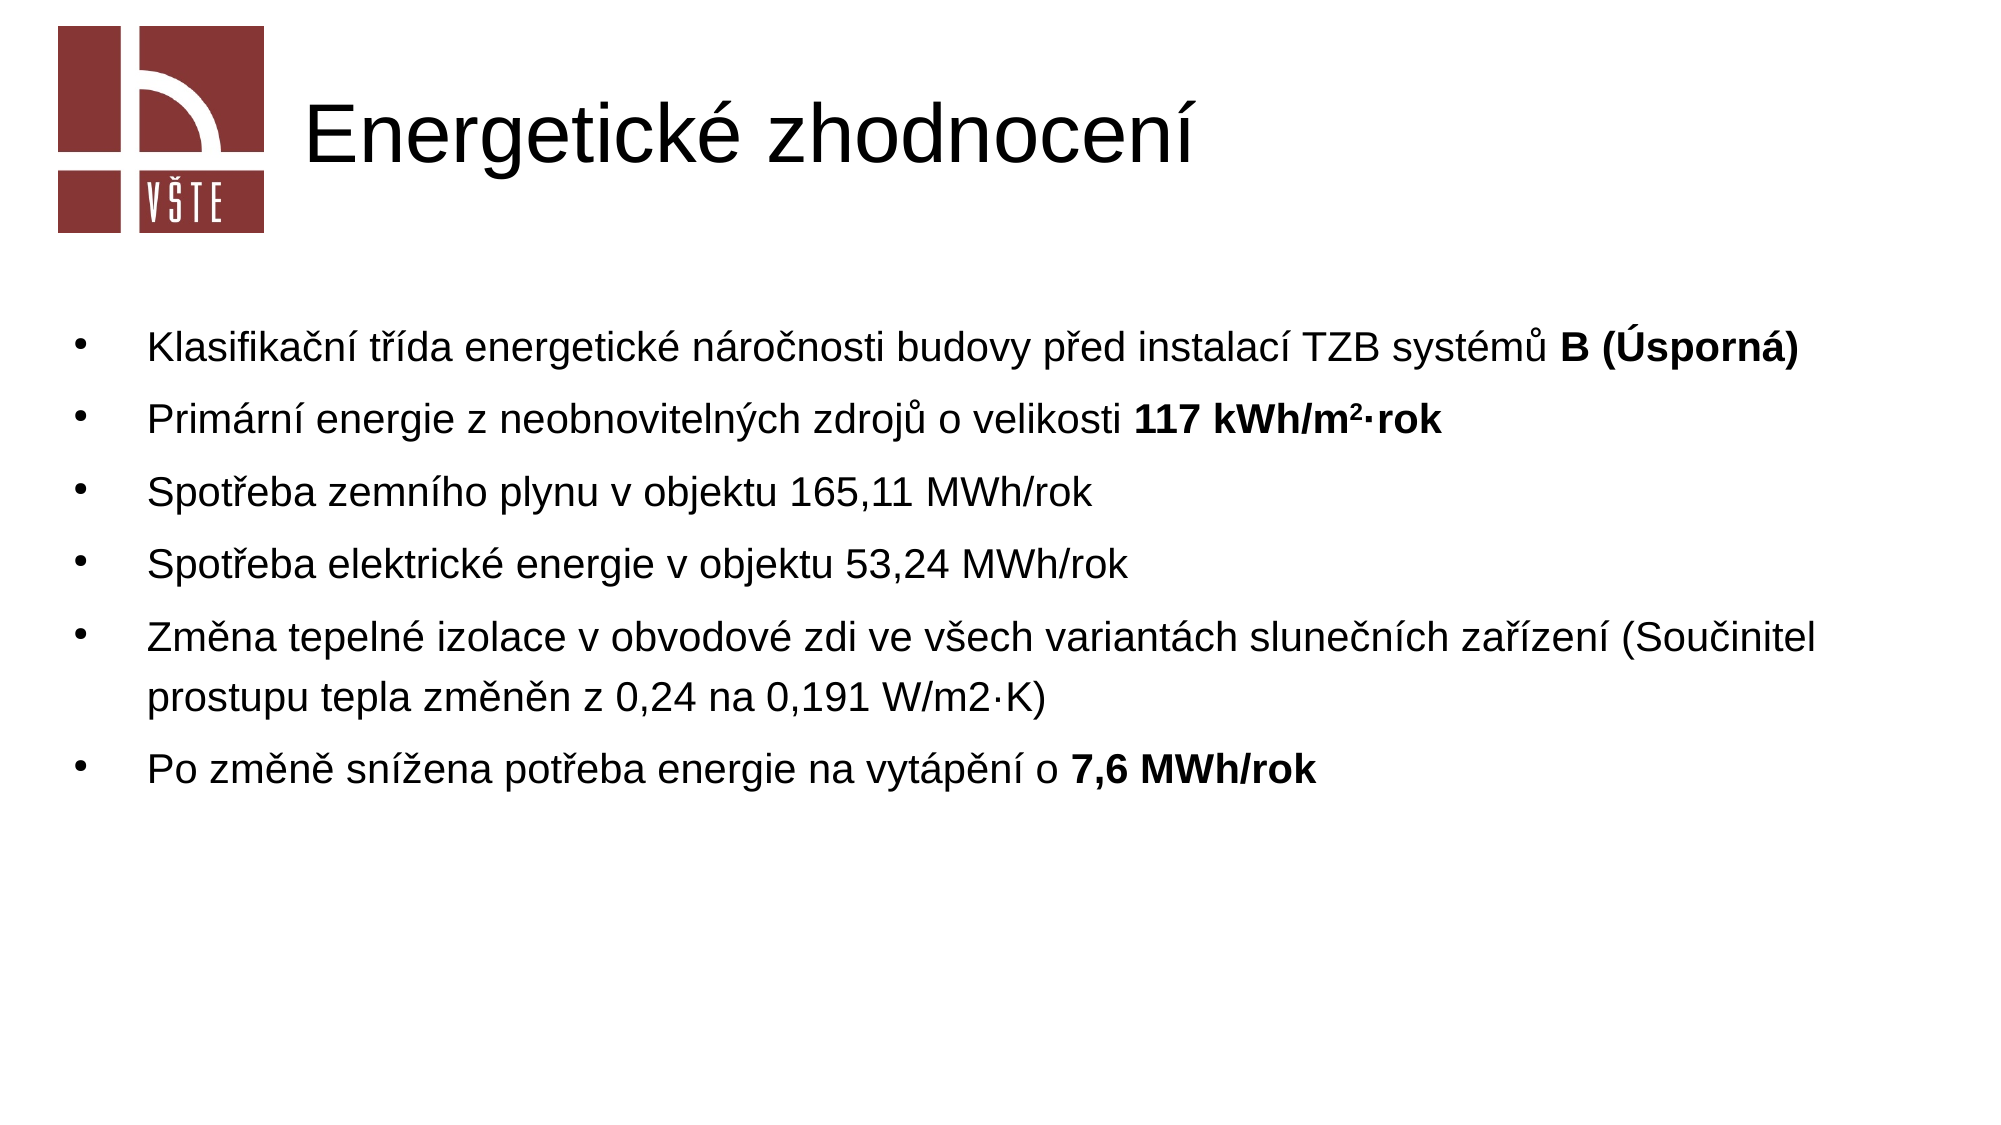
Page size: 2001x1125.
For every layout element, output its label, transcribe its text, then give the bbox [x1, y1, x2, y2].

text_box Energetické zhodnocení [288, 26, 1950, 245]
picture [58, 26, 264, 233]
text_box Klasifikační třída energetické náročnosti budovy před instalací TZB systémů B (Úsporná) Primární energie z neobnovitelných zdrojů o velikosti 117 kWh/m2·rok Spotřeba zemního plynu v objektu 165,11 MWh/rok Spotřeba elektrické energie v objektu 53,24 MWh/rok Změna tepelné izolace v obvodové zdi ve všech variantách slunečních zařízení (Součinitel prostupu tepla změněn z 0,24 na 0,191 W/m2·K) Po změně snížena potřeba energie na vytápění o 7,6 MWh/rok [58, 302, 1989, 1125]
